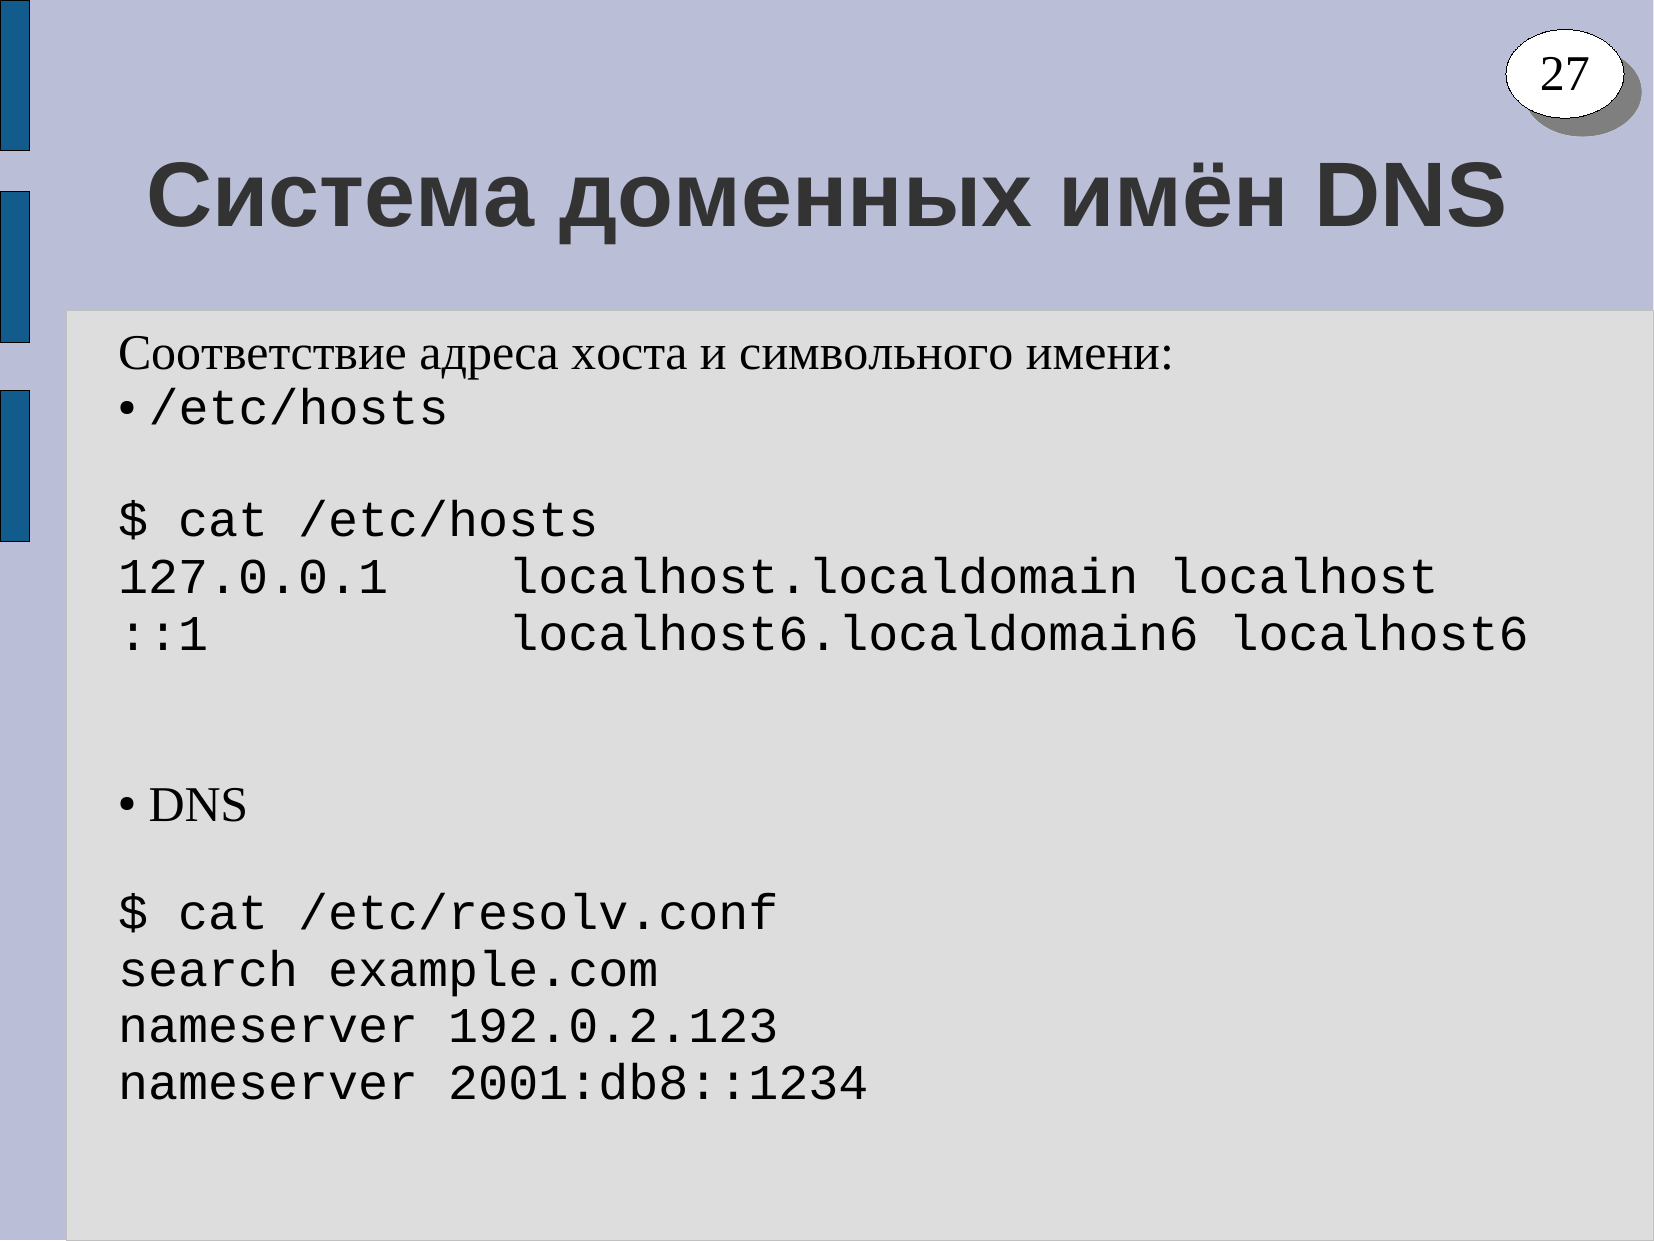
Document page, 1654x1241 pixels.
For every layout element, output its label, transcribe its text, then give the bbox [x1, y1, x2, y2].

text_box Соответствие адреса хоста и символьного имени: /etc/hosts $ cat /etc/hosts 127.0.0.1 localhost.localdomain localhost ::1 localhost6.localdomain6 localhost6 DNS $ cat /etc/resolv.conf search example.com nameserver 192.0.2.123 nameserver 2001:db8::1234 [118, 324, 1625, 1226]
title Система доменных имён DNS [121, 91, 1534, 299]
text_box 27 [1505, 29, 1625, 119]
